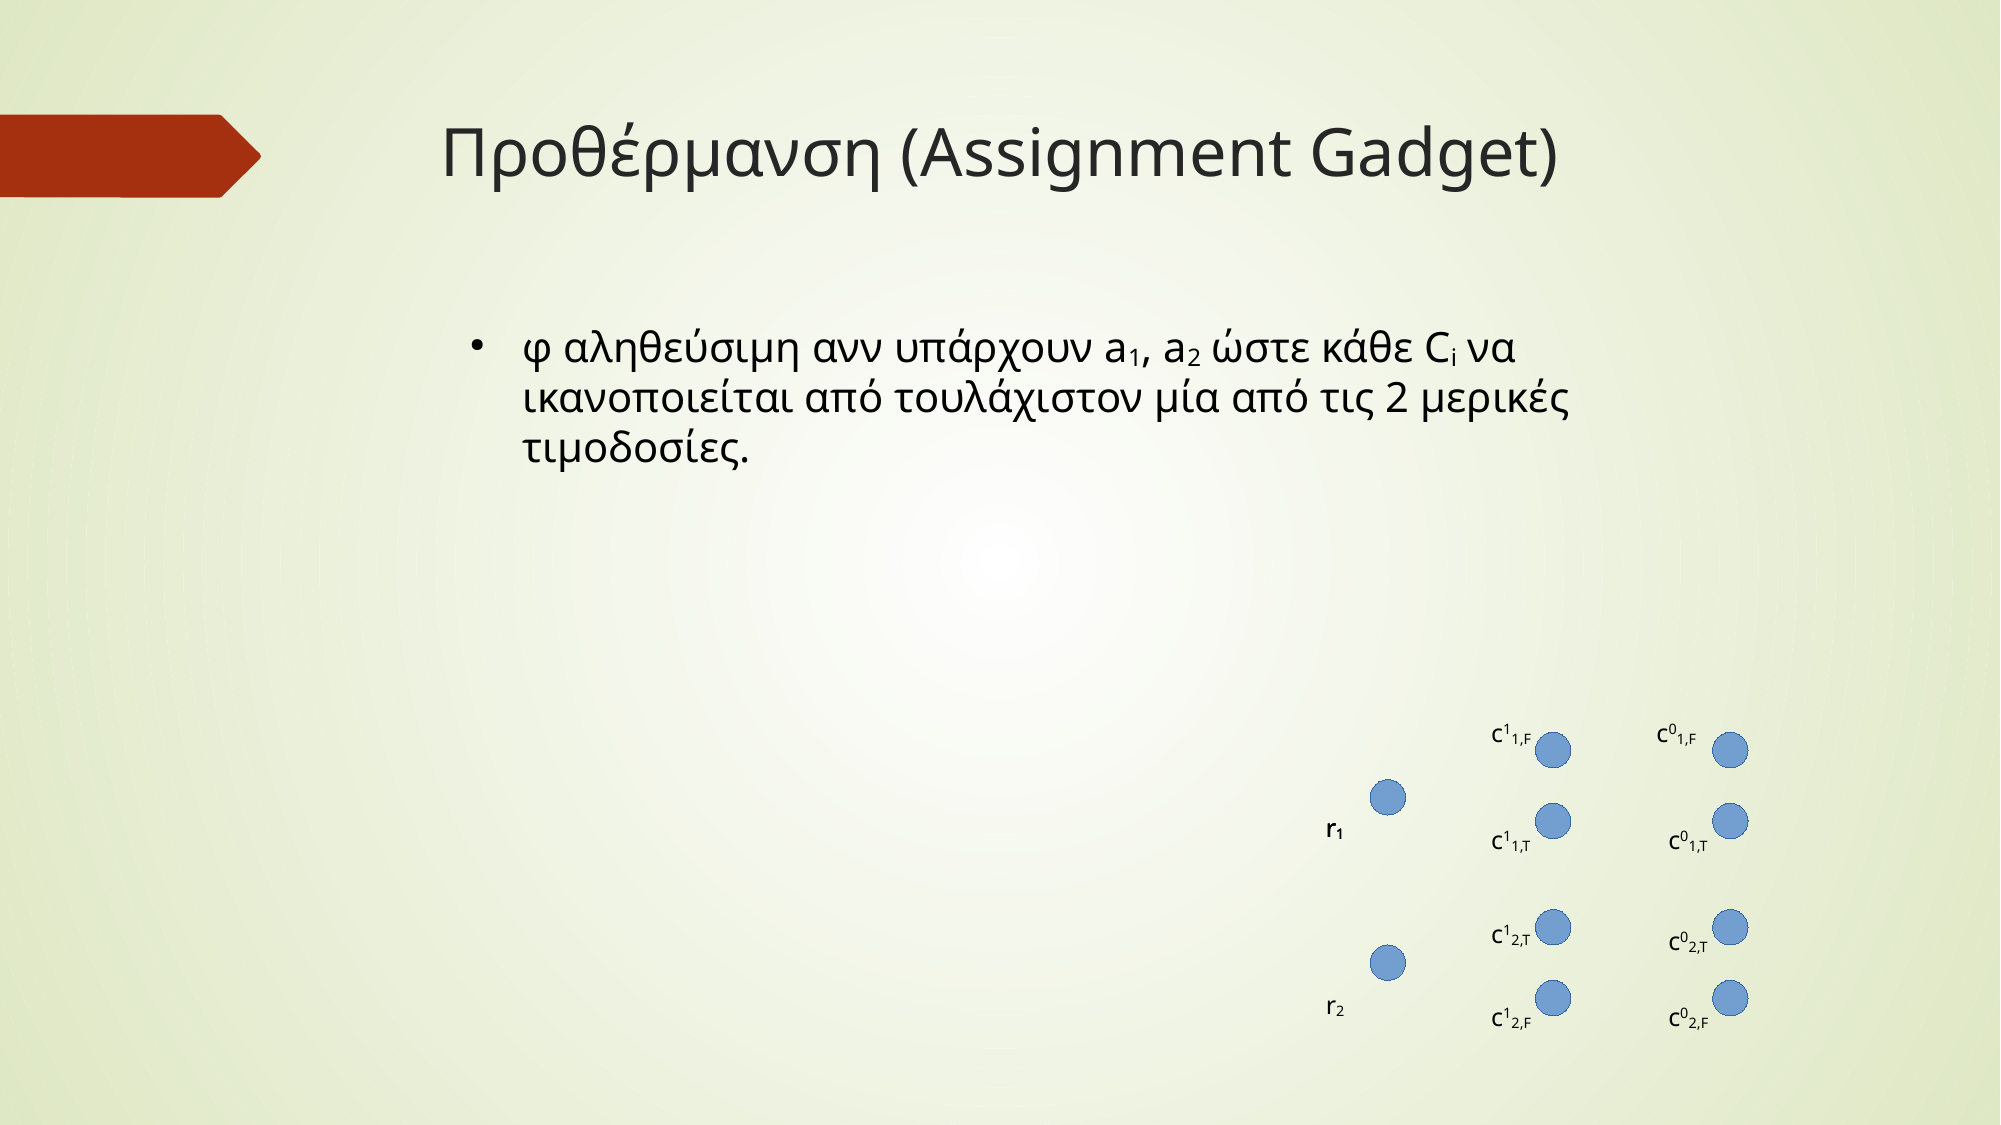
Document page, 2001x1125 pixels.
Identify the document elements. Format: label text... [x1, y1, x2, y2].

text_box [1717, 732, 1749, 768]
text_box [1540, 733, 1571, 768]
text_box [1713, 980, 1749, 1015]
text_box [1714, 803, 1749, 838]
list φ αληθεύσιμη ανν υπάρχουν a1, a2 ώστε κάθε Ci να ικανοποιείται από τουλάχιστον μία από τις 2 μερικές τιμοδοσίες. [437, 313, 1702, 934]
text_box c02,F [1653, 992, 1737, 1045]
text_box c11,F [1476, 708, 1560, 762]
text_box [1560, 910, 1571, 944]
title Προθέρμανση (Assignment Gadget) [425, 102, 1888, 313]
text_box [1536, 803, 1571, 838]
text_box [1717, 909, 1749, 944]
text_box c12,T [1476, 909, 1560, 963]
text_box c02,T [1653, 915, 1737, 969]
text_box c01,F [1641, 708, 1725, 762]
text_box [1370, 944, 1406, 980]
text_box r1 [1311, 803, 1394, 856]
text_box c12,F [1476, 992, 1560, 1045]
text_box r2 [1311, 980, 1394, 1033]
text_box c01,T [1653, 814, 1737, 868]
text_box [1536, 980, 1571, 1015]
text_box c11,T [1476, 814, 1560, 868]
text_box [1370, 779, 1406, 814]
